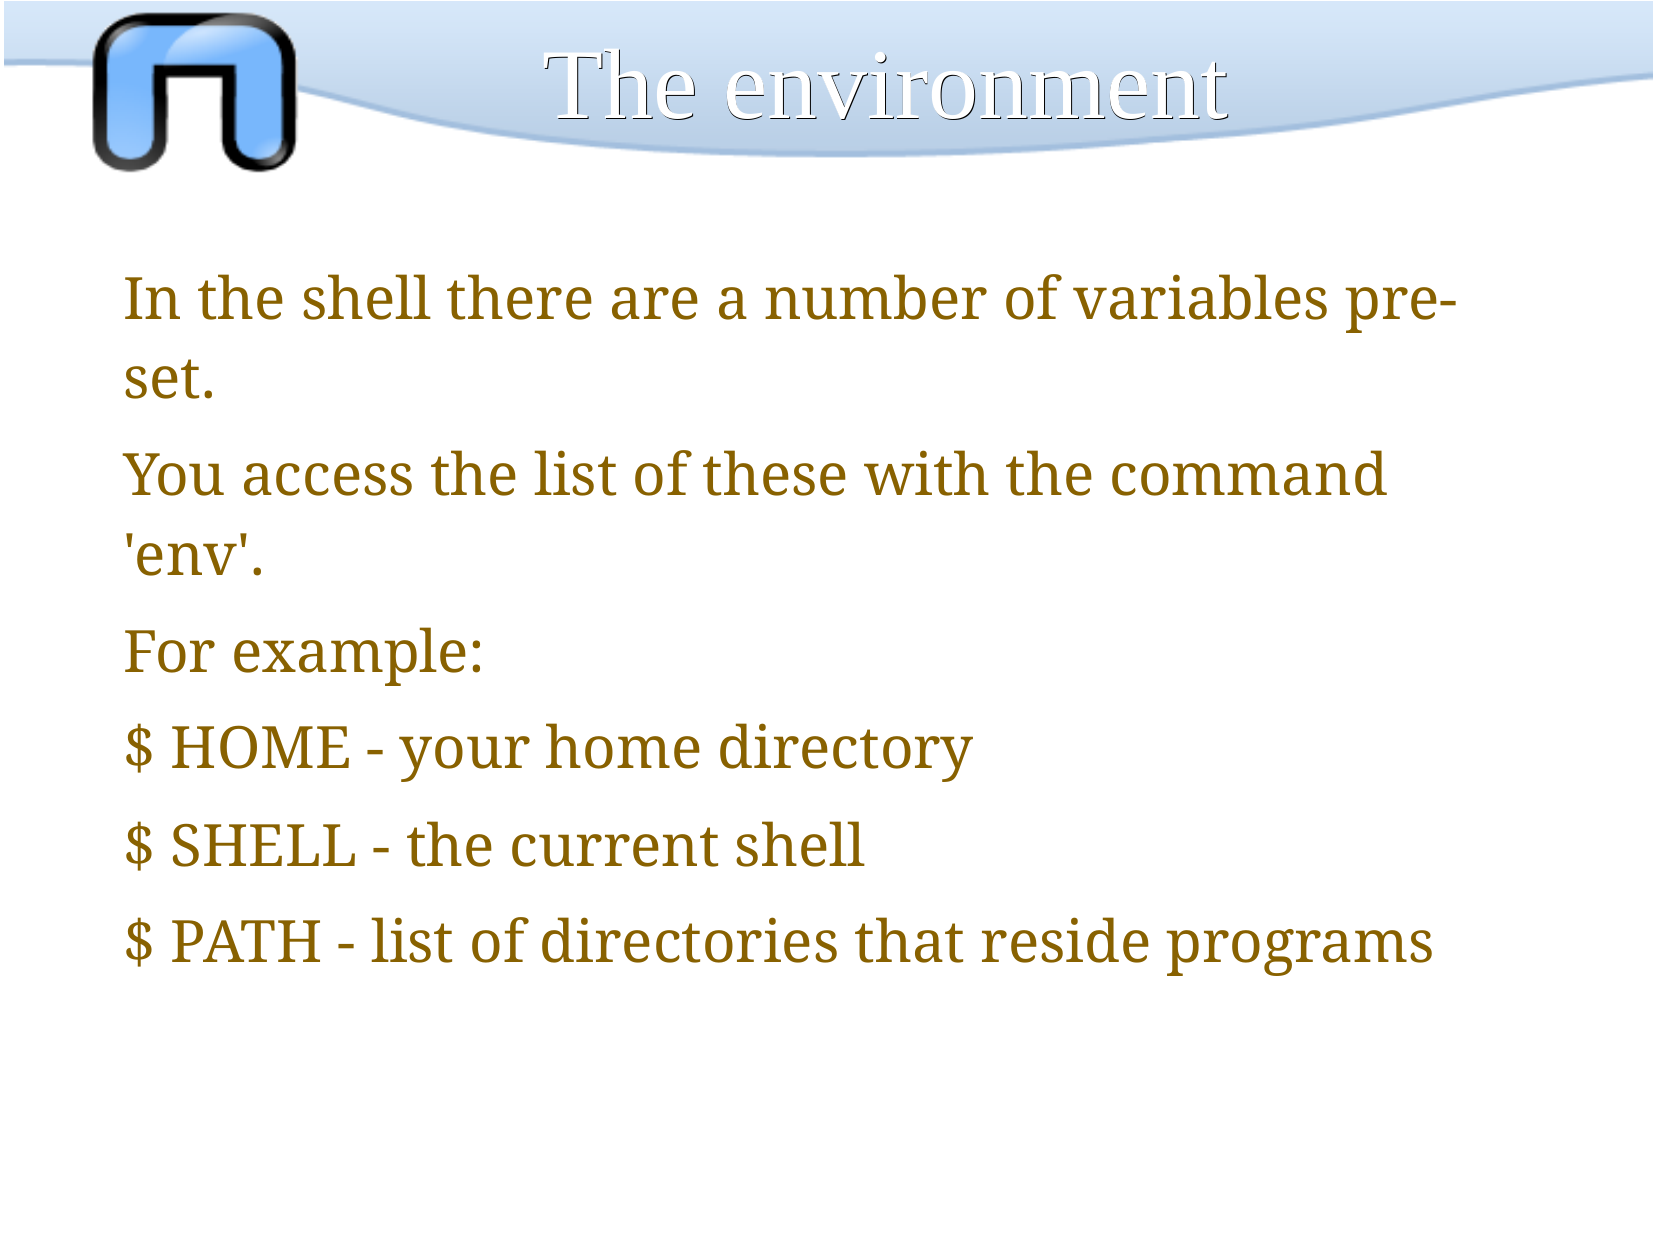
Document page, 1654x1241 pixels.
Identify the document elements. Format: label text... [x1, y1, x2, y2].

picture [0, 0, 1654, 1241]
list In the shell there are a number of variables pre-set. You access the list of these with the command 'env'. For example: $ HOME - your home directory $ SHELL - the current shell $ PATH - list of directories that reside programs [123, 257, 1536, 1039]
text_box The environment [531, 29, 1241, 266]
